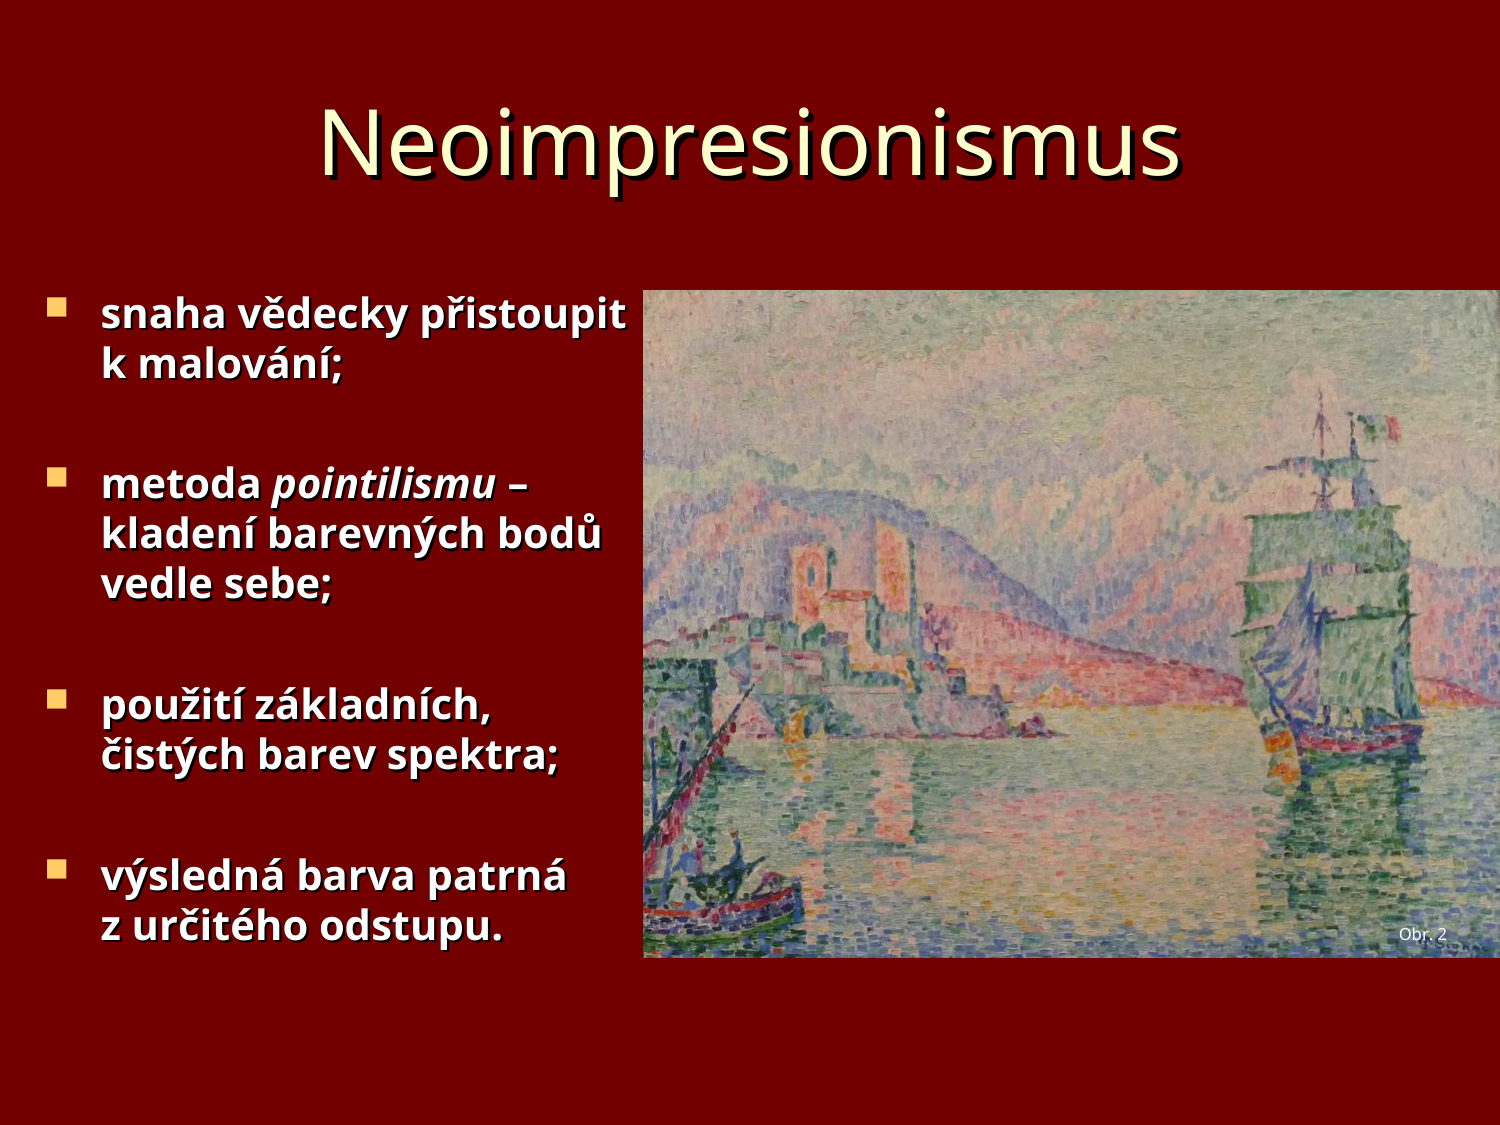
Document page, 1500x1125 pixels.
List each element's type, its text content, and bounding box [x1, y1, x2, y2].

list snaha vědecky přistoupit k malování; metoda pointilismu – kladení barevných bodů vedle sebe; použití základních, čistých barev spektra; výsledná barva patrná z určitého odstupu. [29, 278, 644, 1078]
text_box [643, 290, 1500, 958]
text_box Obr. 2 [1383, 916, 1463, 952]
title Neoimpresionismus [75, 45, 1426, 233]
